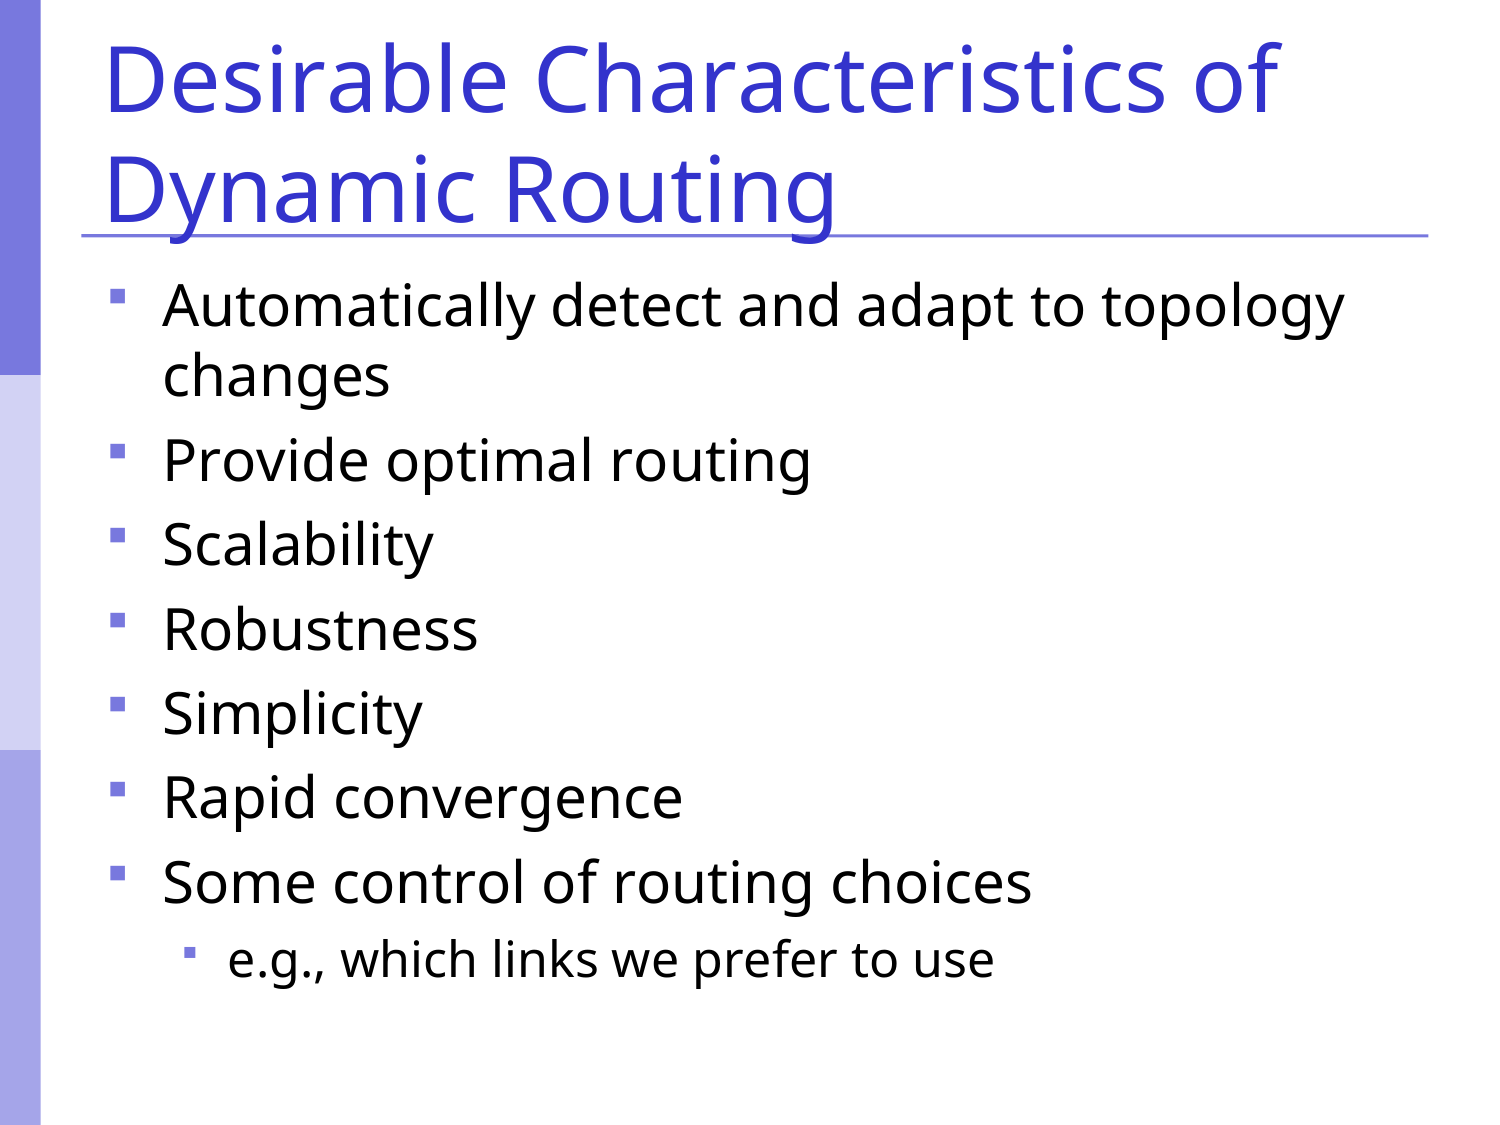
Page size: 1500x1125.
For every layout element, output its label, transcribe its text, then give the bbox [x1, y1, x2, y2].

text_box Desirable Characteristics of Dynamic Routing [87, 13, 1363, 249]
text_box Automatically detect and adapt to topology changes Provide optimal routing Scalability Robustness Simplicity Rapid convergence Some control of routing choices e.g., which links we prefer to use [91, 260, 1367, 1024]
